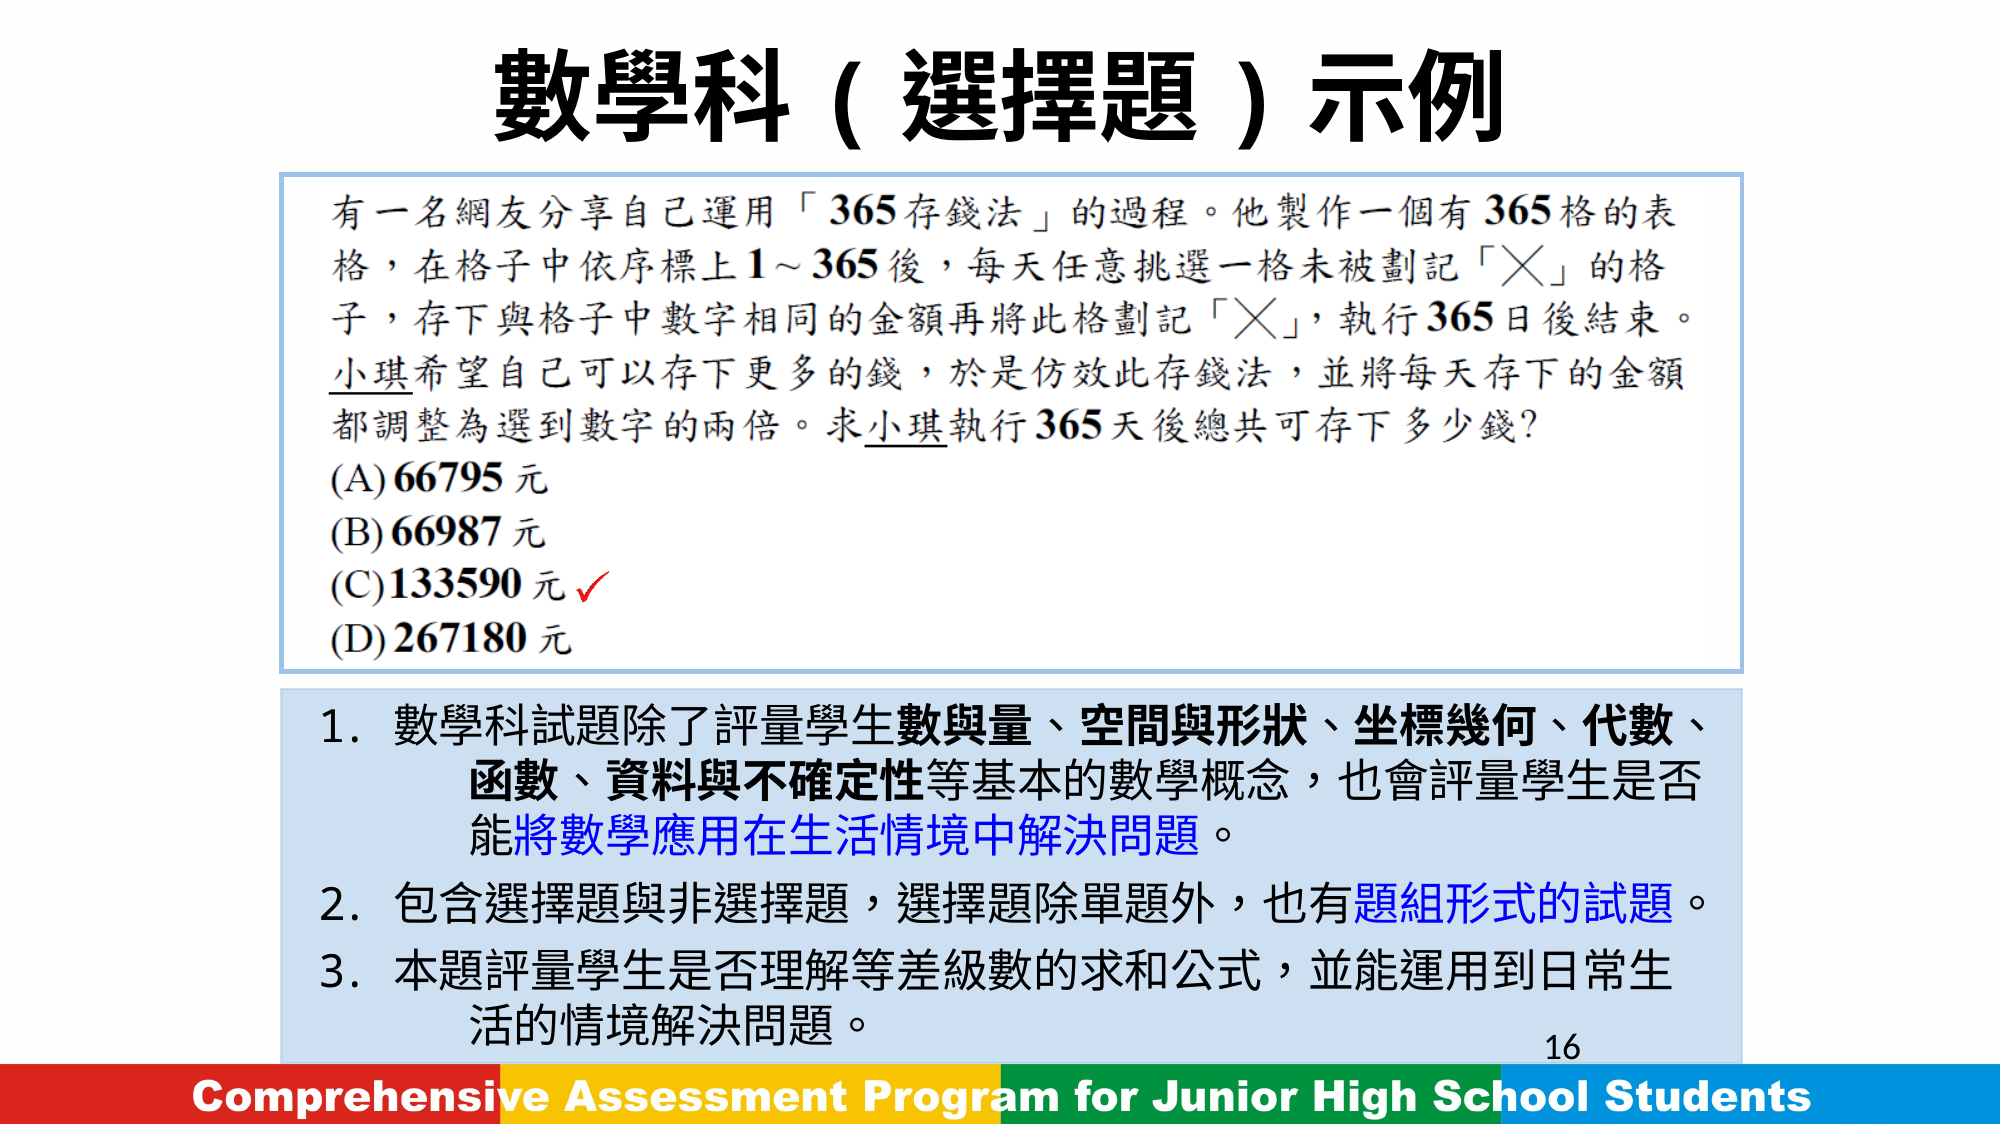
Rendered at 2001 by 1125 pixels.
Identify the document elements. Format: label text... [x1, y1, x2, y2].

title 數學科(選擇題)示例 [284, 177, 1740, 188]
text_box 數學科試題除了評量學生數與量、空間與形狀、坐標幾何、代數、函數、資料與不確定性等基本的數學概念，也會評量學生是否能將數學應用在生活情境中解決問題。 包含選擇題與非選擇題，選擇題除單題外，也有題組形式的試題。 本題評量學生是否理解等差級數的求和公式，並能運用到日常生活的情境解決問題。 [285, 689, 1730, 1059]
title 數學科(選擇題)示例 [99, 0, 1900, 188]
text_box [281, 689, 1995, 1075]
picture [322, 187, 1707, 662]
